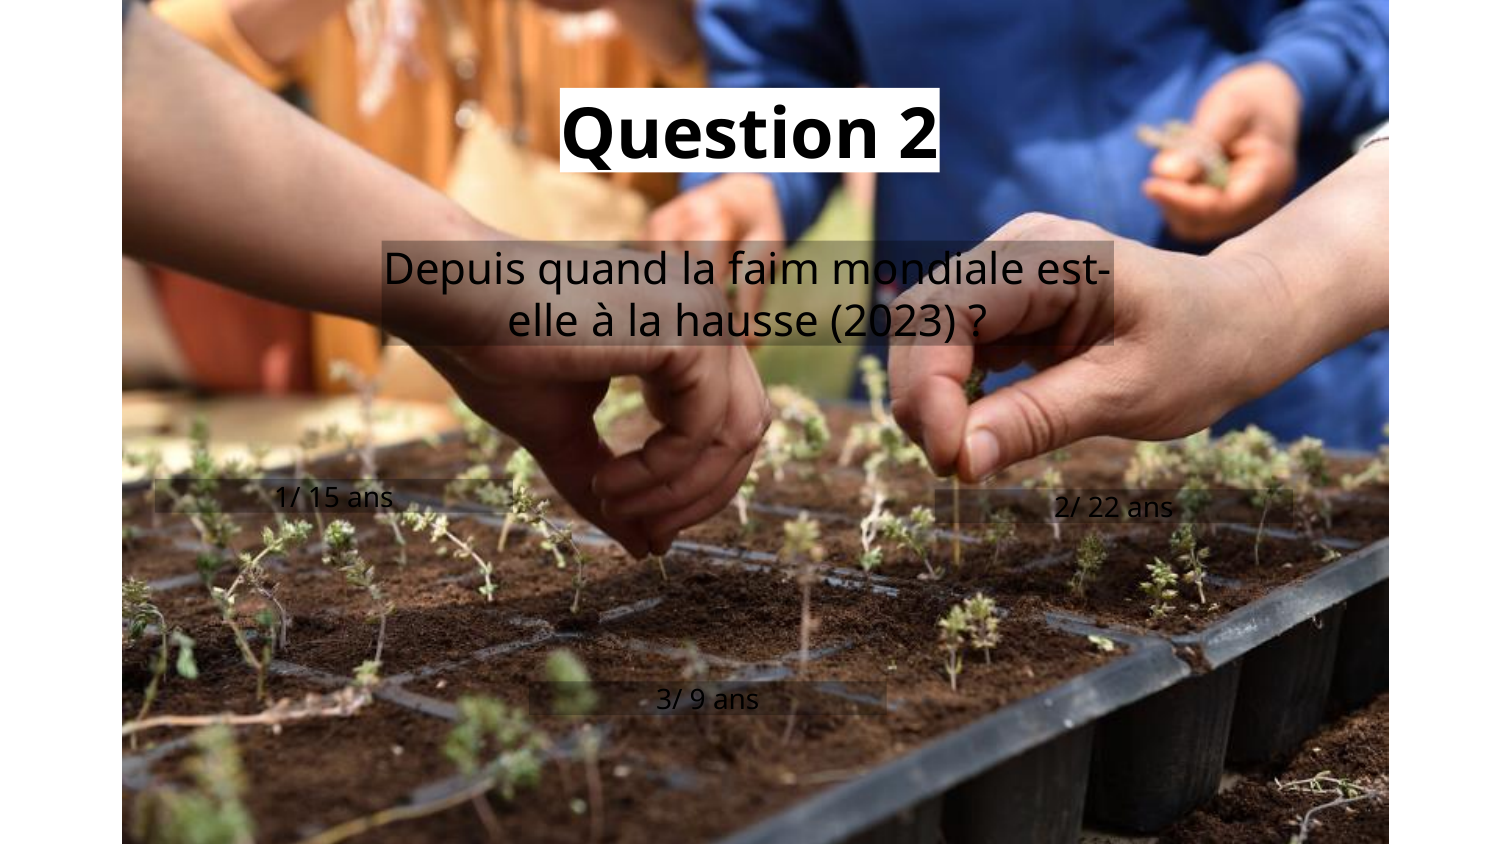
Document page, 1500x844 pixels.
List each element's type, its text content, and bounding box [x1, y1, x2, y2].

picture [122, 0, 1389, 844]
text_box 1/ 15 ans [154, 478, 513, 513]
text_box 3/ 9 ans [528, 681, 887, 716]
text_box ​2/ 22 ans [934, 489, 1293, 524]
text_box Depuis quand la faim mondiale est-elle à la hausse (2023) ? [381, 240, 1114, 346]
text_box Question 2 [559, 87, 940, 173]
